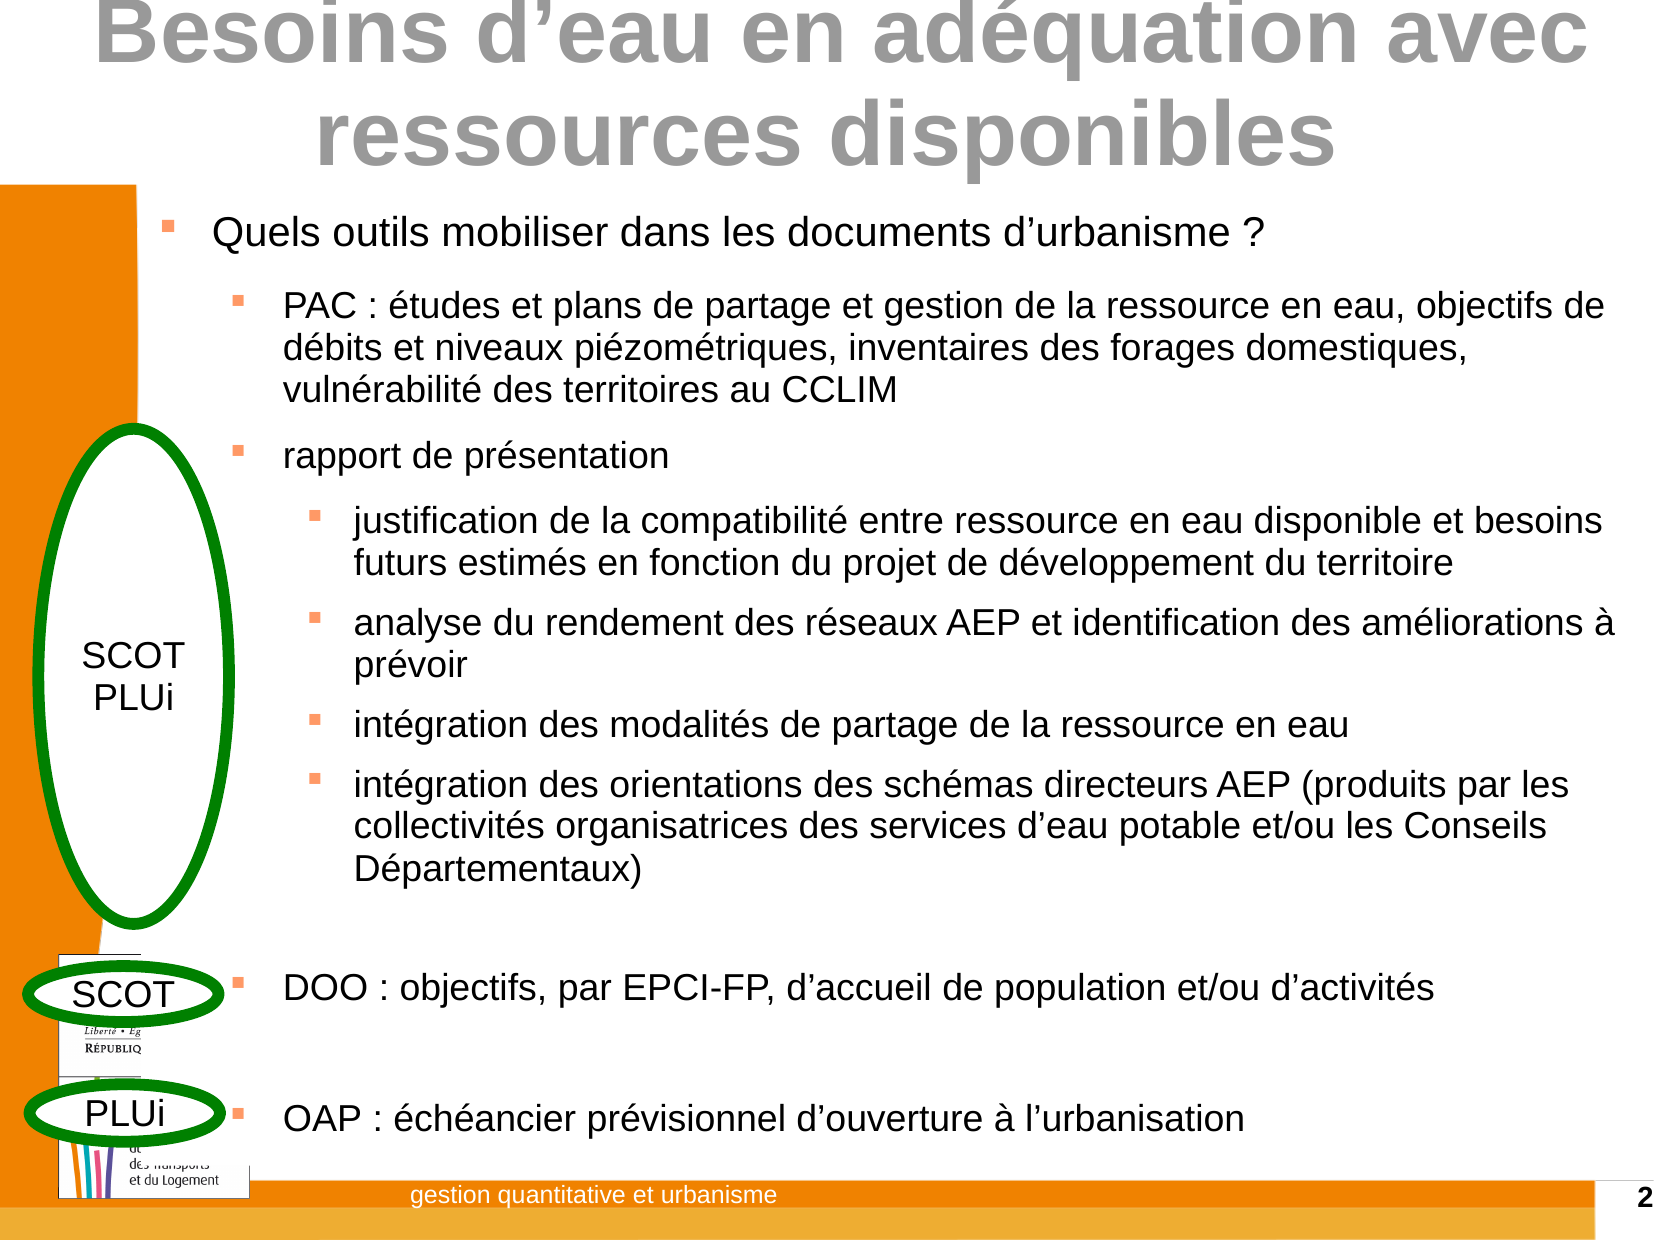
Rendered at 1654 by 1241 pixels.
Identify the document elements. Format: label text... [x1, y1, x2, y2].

picture [0, 185, 1654, 1240]
list Quels outils mobiliser dans les documents d’urbanisme ? PAC : études et plans de partage et gestion de la ressource en eau, objectifs de débits et niveaux piézométriques, inventaires des forages domestiques, vulnérabilité des territoires au CCLIM rapport de présentation justification de la compatibilité entre ressource en eau disponible et besoins futurs estimés en fonction du projet de développement du territoire analyse du rendement des réseaux AEP et identification des améliorations à prévoir intégration des modalités de partage de la ressource en eau intégration des orientations des schémas directeurs AEP (produits par les collectivités organisatrices des services d’eau potable et/ou les Conseils Départementaux) DOO : objectifs, par EPCI-FP, d’accueil de population et/ou d’activités OAP : échéancier prévisionnel d’ouverture à l’urbanisation [141, 208, 1639, 1166]
title Besoins d’eau en adéquation avec ressources disponibles [0, 0, 1654, 185]
text_box SCOT PLUi [38, 428, 229, 924]
text_box SCOT [27, 966, 219, 1023]
text_box PLUi [29, 1084, 221, 1142]
